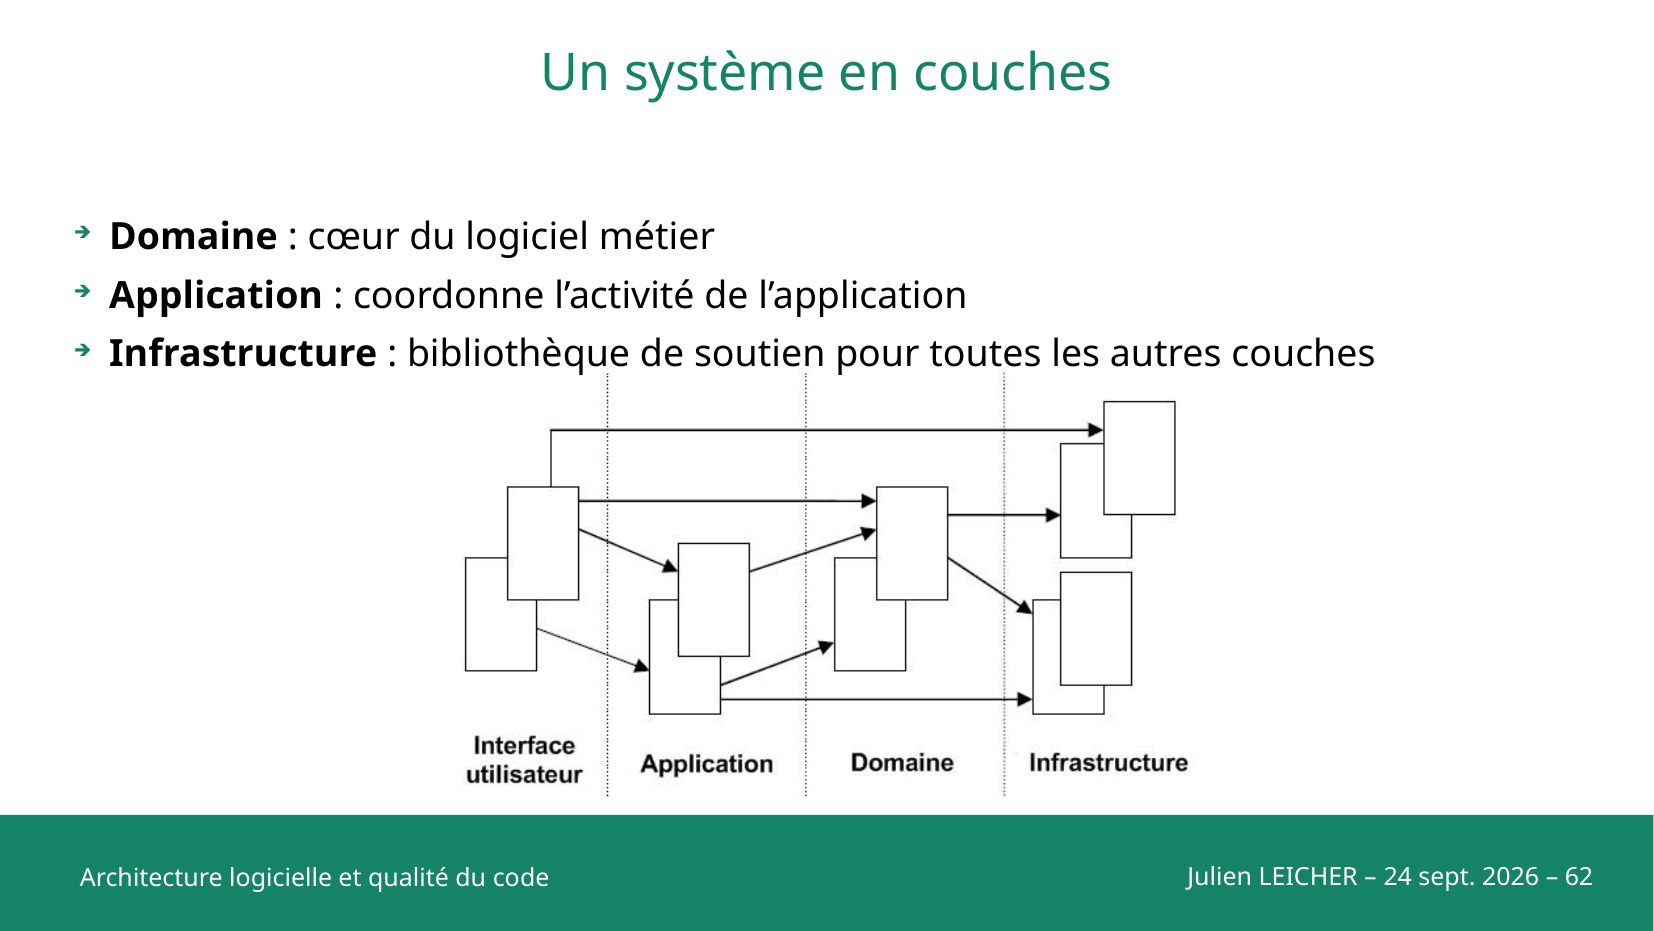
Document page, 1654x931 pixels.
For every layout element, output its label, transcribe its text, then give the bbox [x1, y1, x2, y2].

text_box Architecture logicielle et qualité du code [64, 852, 798, 898]
picture [452, 678, 1202, 814]
text_box Domaine : cœur du logiciel métier Application : coordonne l’activité de l’application Infrastructure : bibliothèque de soutien pour toutes les autres couches [59, 194, 1595, 678]
text_box Un système en couches [0, 27, 1654, 113]
text_box Julien LEICHER – 7 mars 2022 – <numéro> [0, 814, 1654, 931]
